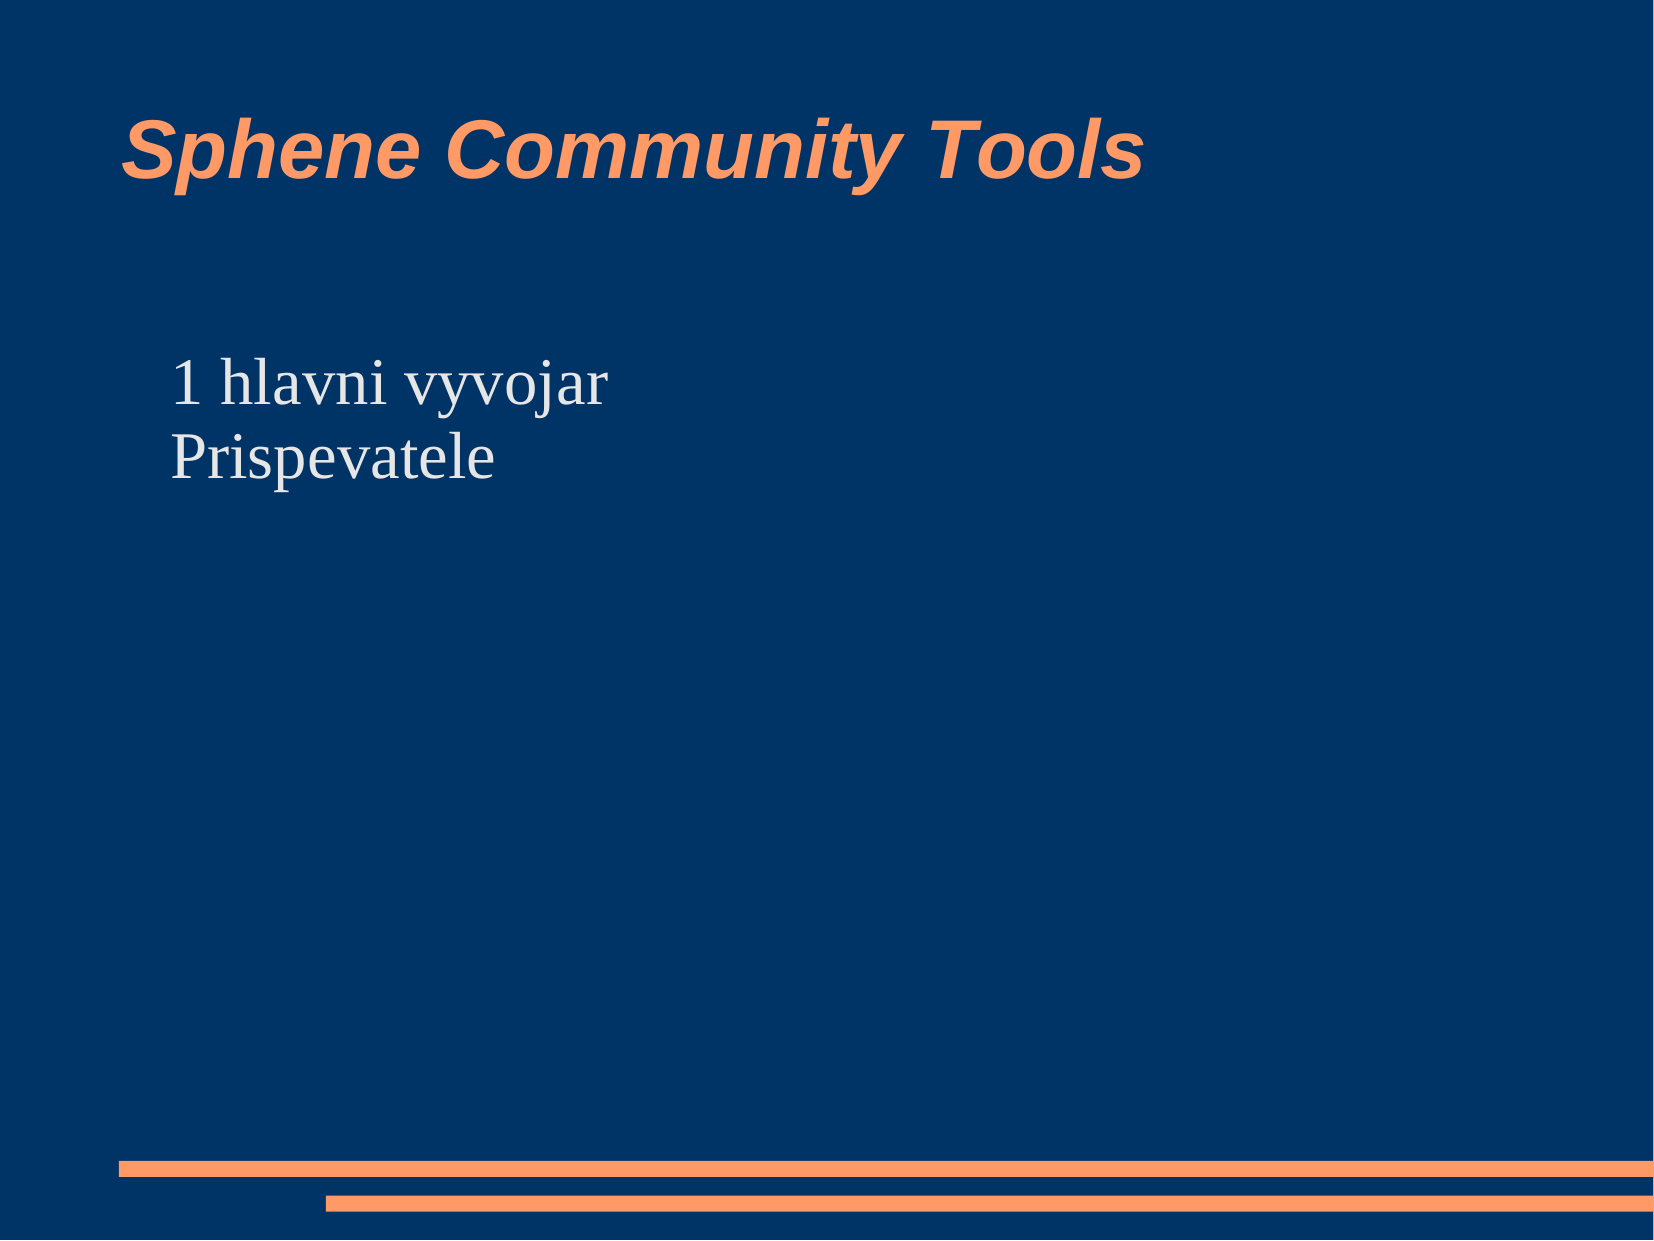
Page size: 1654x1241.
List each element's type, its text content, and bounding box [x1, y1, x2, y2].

title Sphene Community Tools [121, 46, 1534, 254]
list 1 hlavni vyvojar Prispevatele [152, 344, 1534, 1127]
